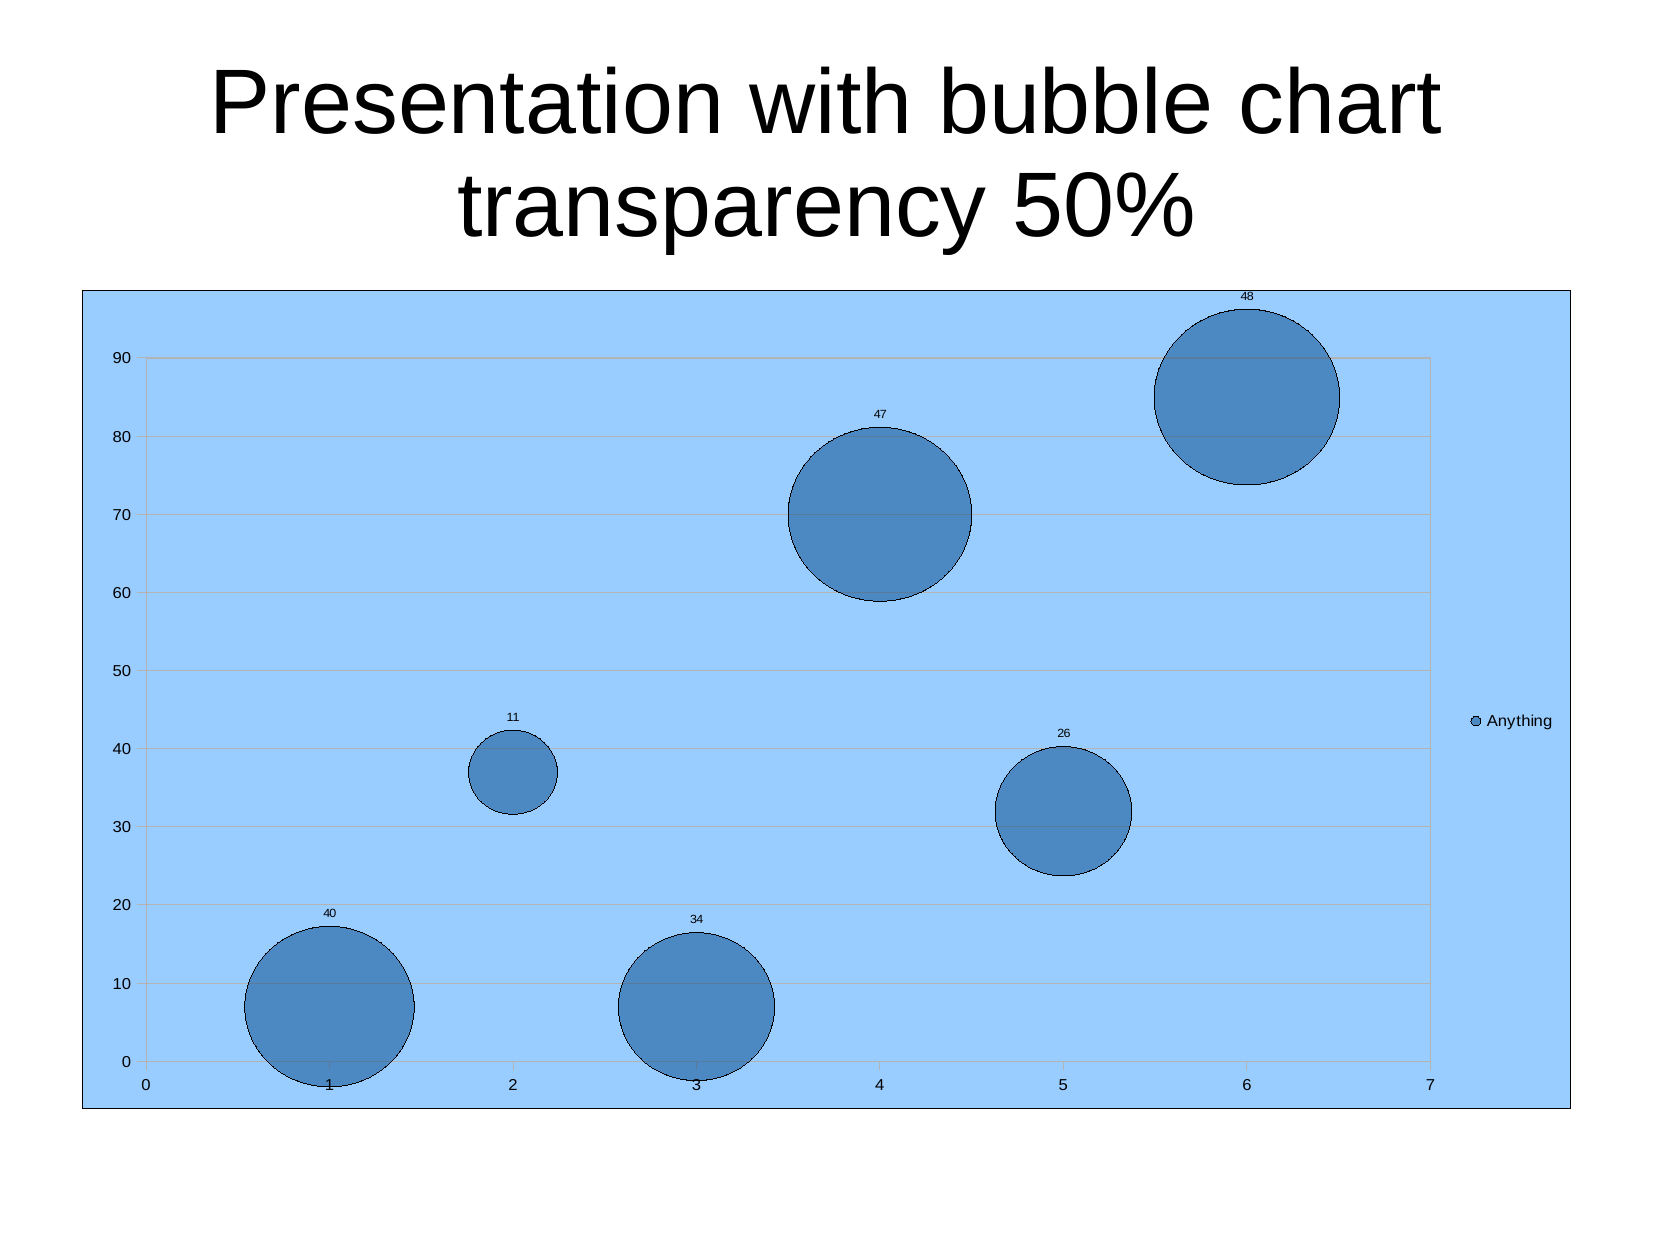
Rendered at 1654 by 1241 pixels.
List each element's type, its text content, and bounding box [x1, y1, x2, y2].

chart [82, 290, 1571, 1109]
title Presentation with bubble chart transparency 50% [82, 50, 1571, 256]
